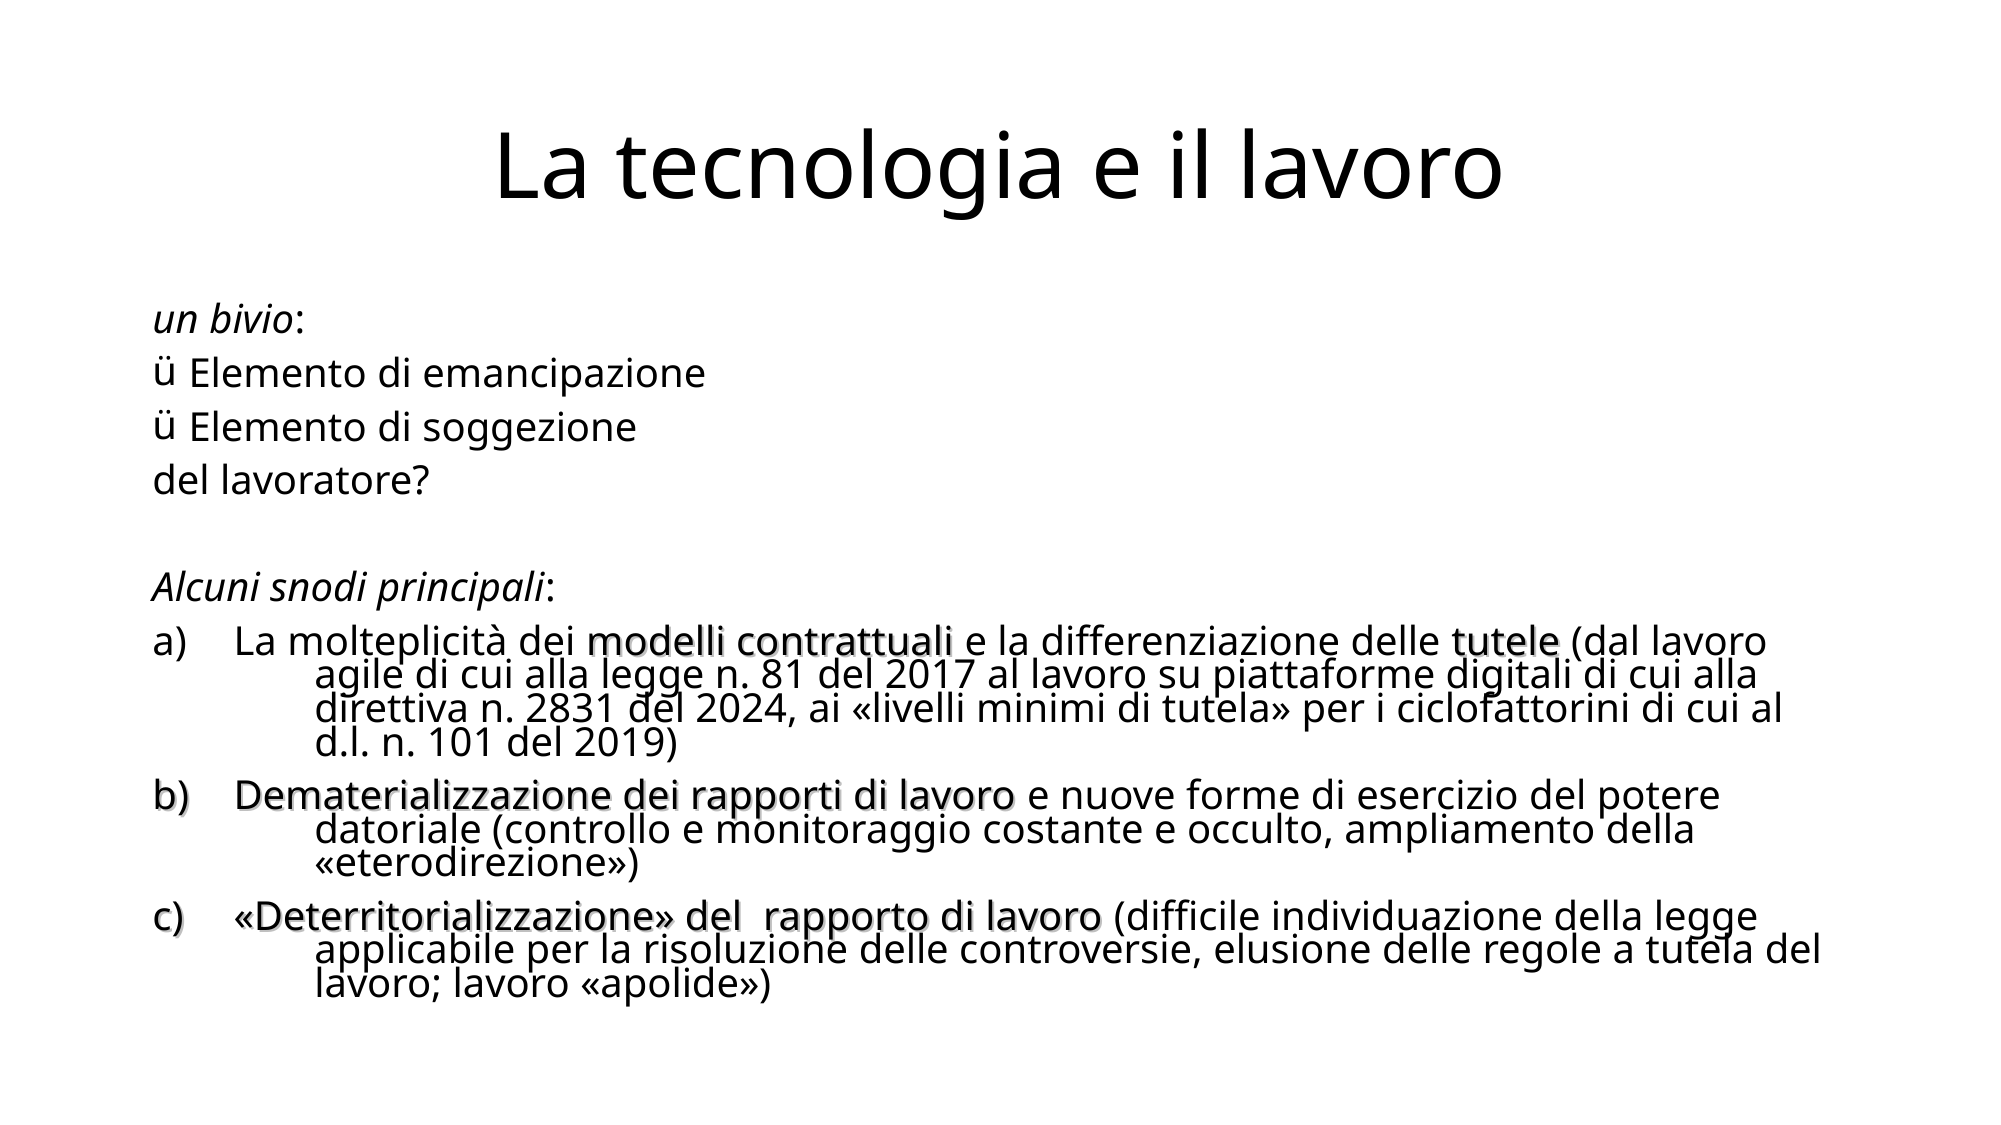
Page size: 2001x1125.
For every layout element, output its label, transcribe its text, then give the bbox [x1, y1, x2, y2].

title La tecnologia e il lavoro [137, 59, 1863, 278]
list un bivio: Elemento di emancipazione Elemento di soggezione del lavoratore? Alcuni snodi principali: La molteplicità dei modelli contrattuali e la differenziazione delle tutele (dal lavoro agile di cui alla legge n. 81 del 2017 al lavoro su piattaforme digitali di cui alla direttiva n. 2831 del 2024, ai «livelli minimi di tutela» per i ciclofattorini di cui al d.l. n. 101 del 2019) Dematerializzazione dei rapporti di lavoro e nuove forme di esercizio del potere datoriale (controllo e monitoraggio costante e occulto, ampliamento della «eterodirezione») «Deterritorializzazione» del rapporto di lavoro (difficile individuazione della legge applicabile per la risoluzione delle controversie, elusione delle regole a tutela del lavoro; lavoro «apolide») [137, 299, 1863, 1014]
